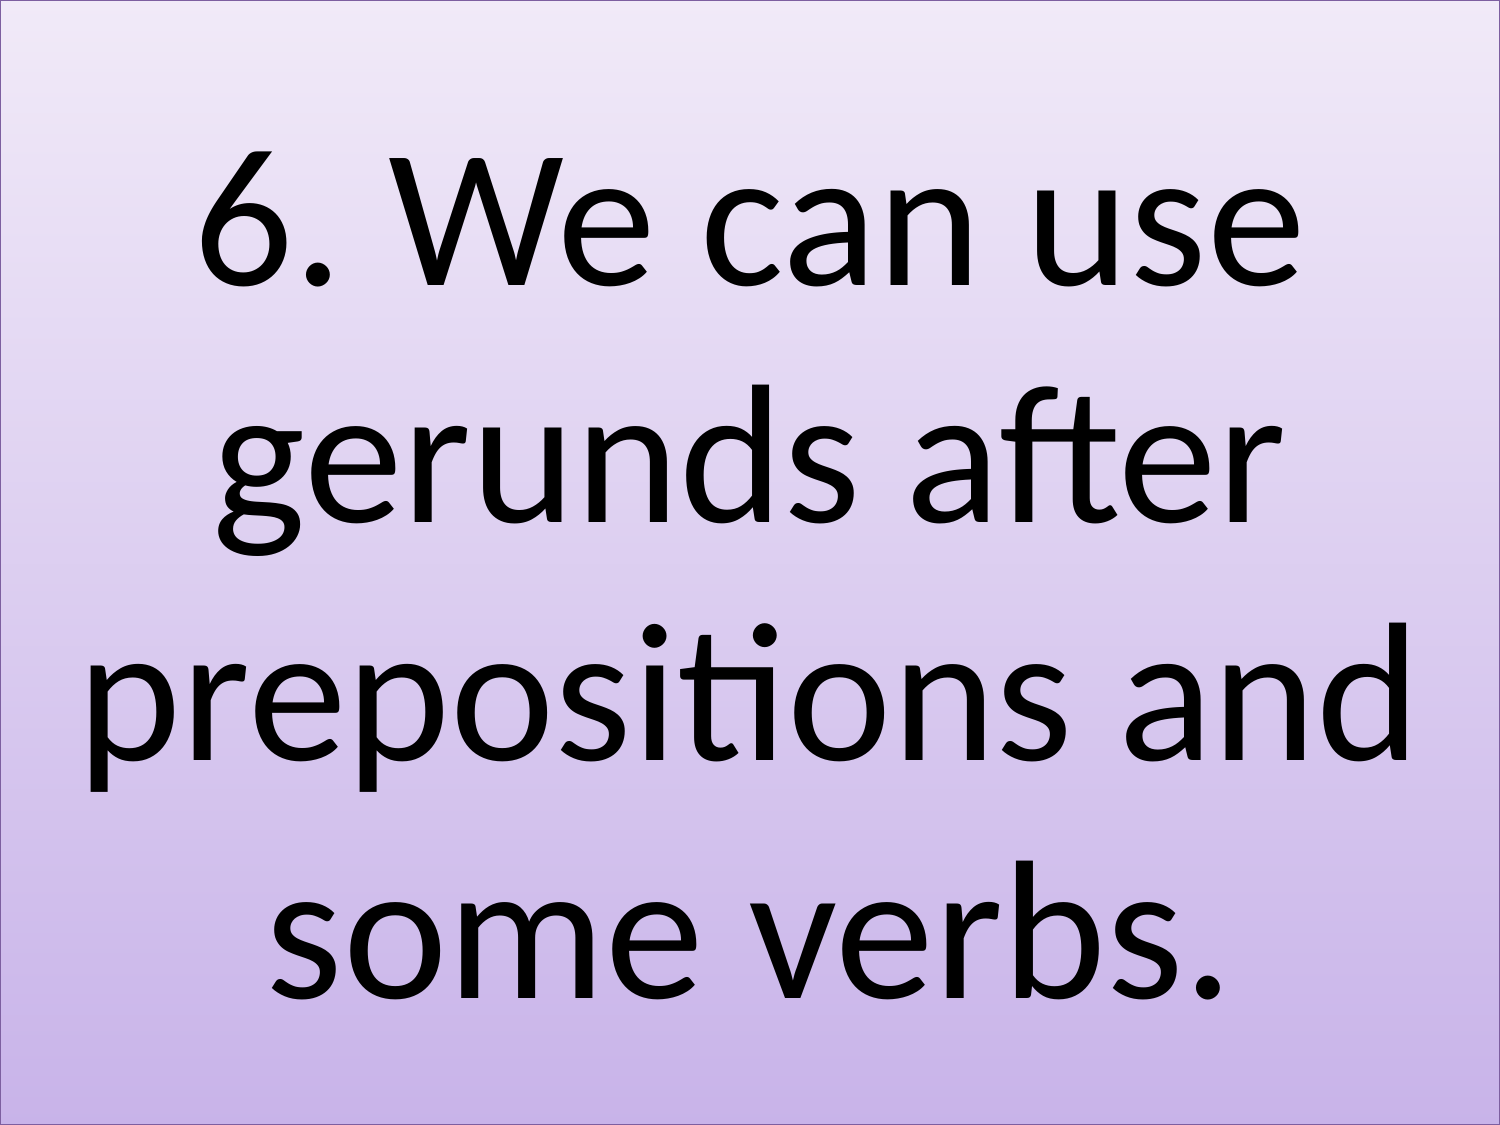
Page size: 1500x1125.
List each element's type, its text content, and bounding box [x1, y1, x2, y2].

title 6. We can use gerunds after prepositions and some verbs. [0, 0, 1500, 1125]
